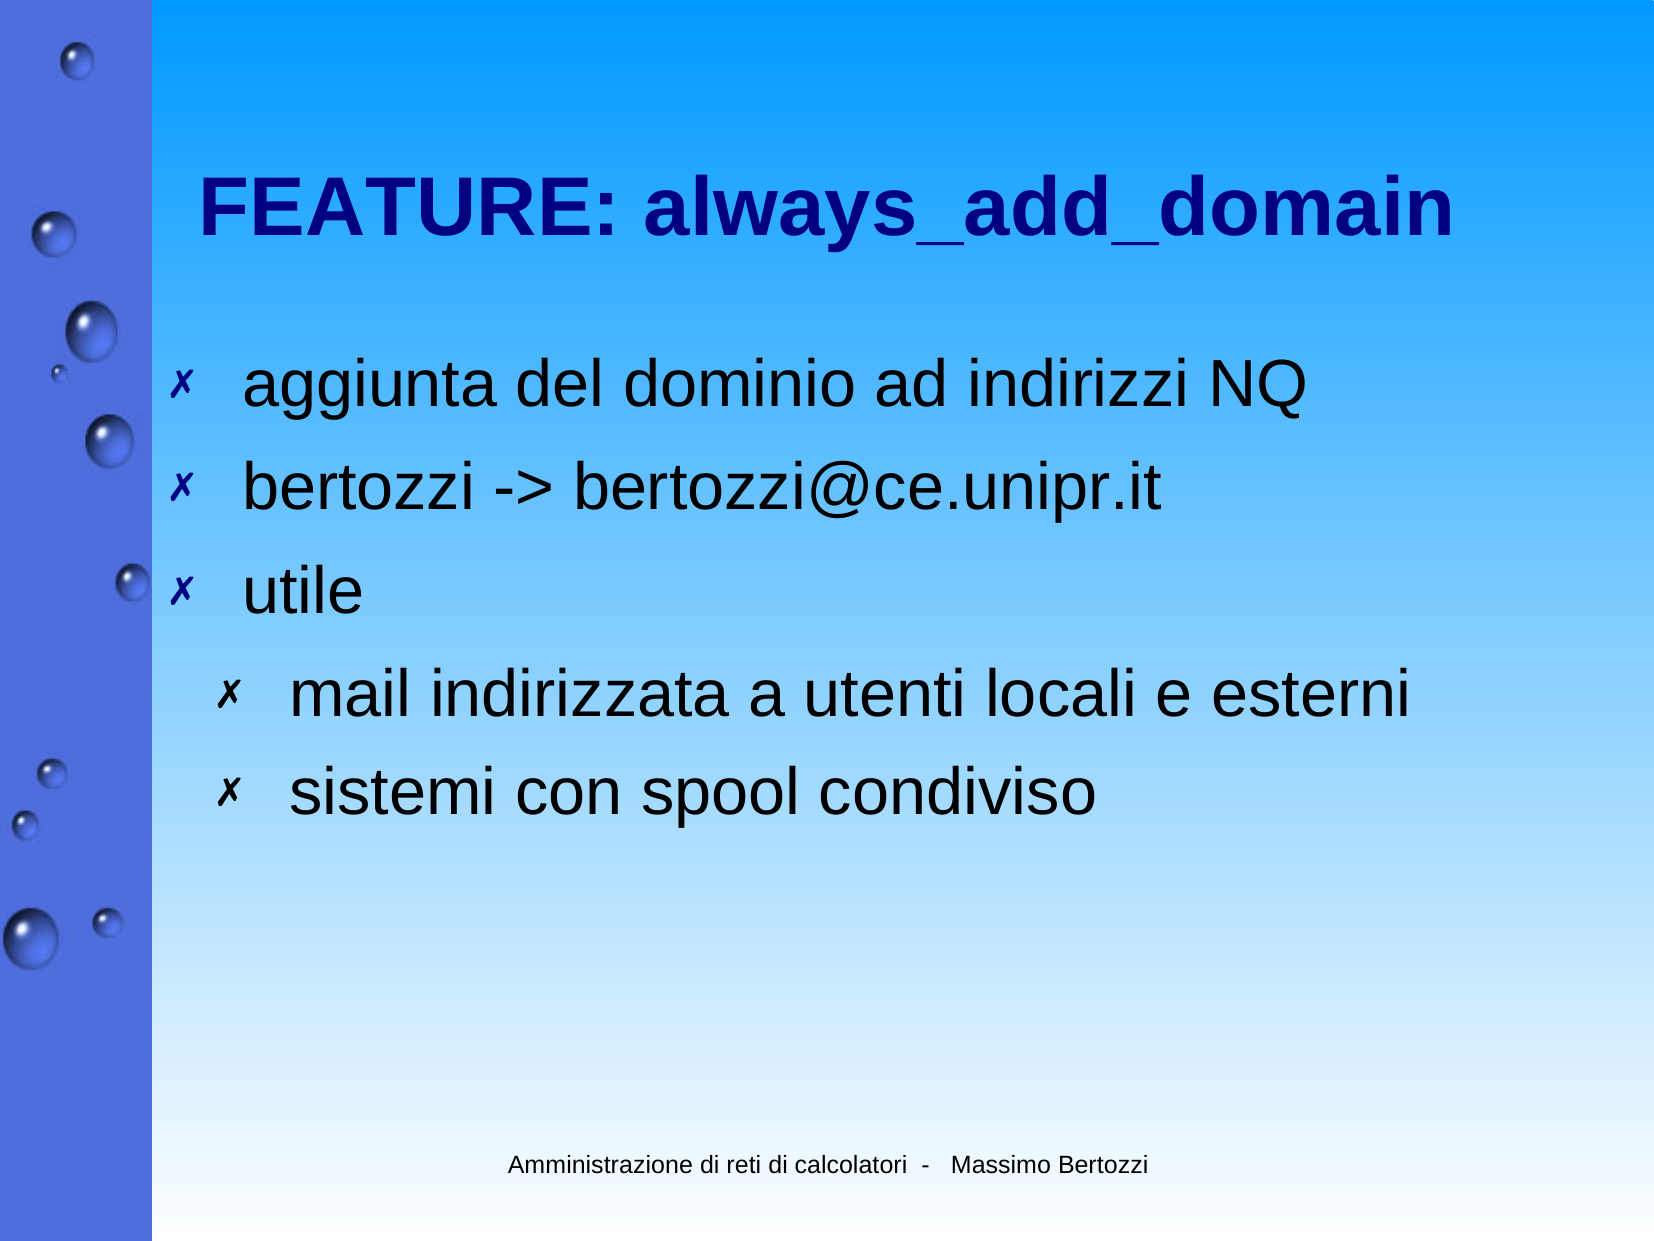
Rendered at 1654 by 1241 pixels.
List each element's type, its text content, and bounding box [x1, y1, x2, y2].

picture [0, 0, 152, 1241]
title FEATURE: always_add_domain [121, 102, 1534, 311]
list aggiunta del dominio ad indirizzi NQ bertozzi -> bertozzi@ce.unipr.it utile mail indirizzata a utenti locali e esterni sistemi con spool condiviso [159, 346, 1572, 1128]
